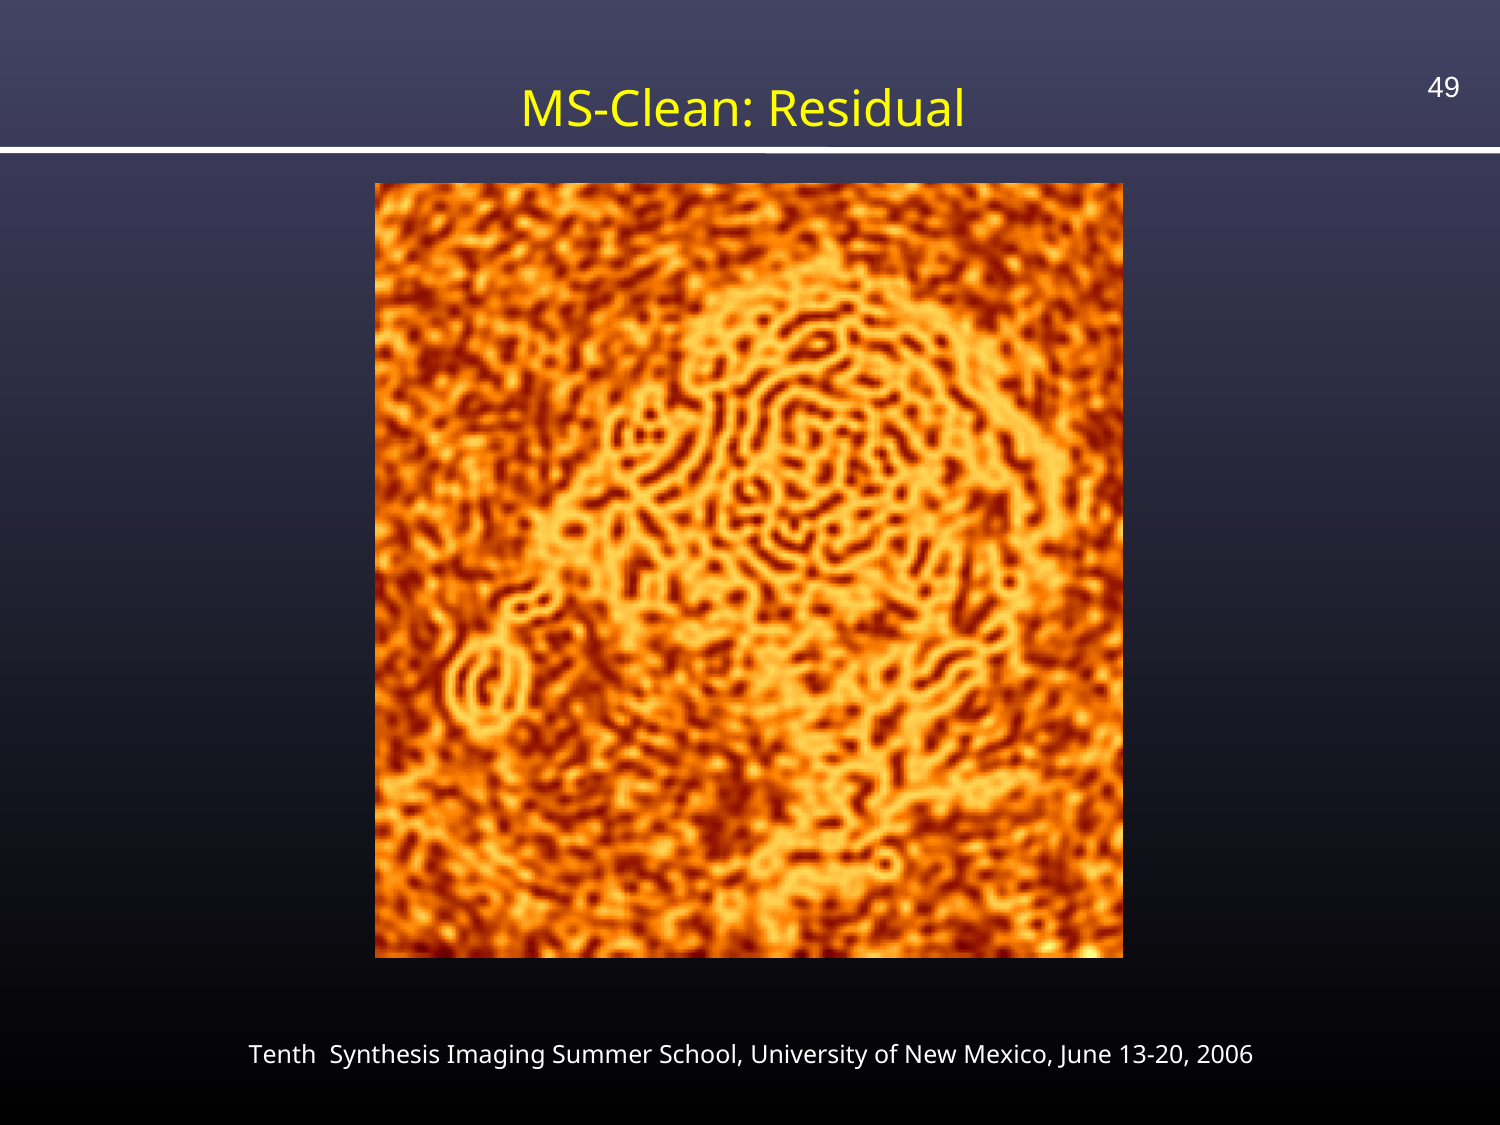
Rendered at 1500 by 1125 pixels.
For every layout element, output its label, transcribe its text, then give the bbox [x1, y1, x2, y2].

title MS-Clean: Residual [112, 62, 1375, 151]
picture [375, 183, 1123, 959]
